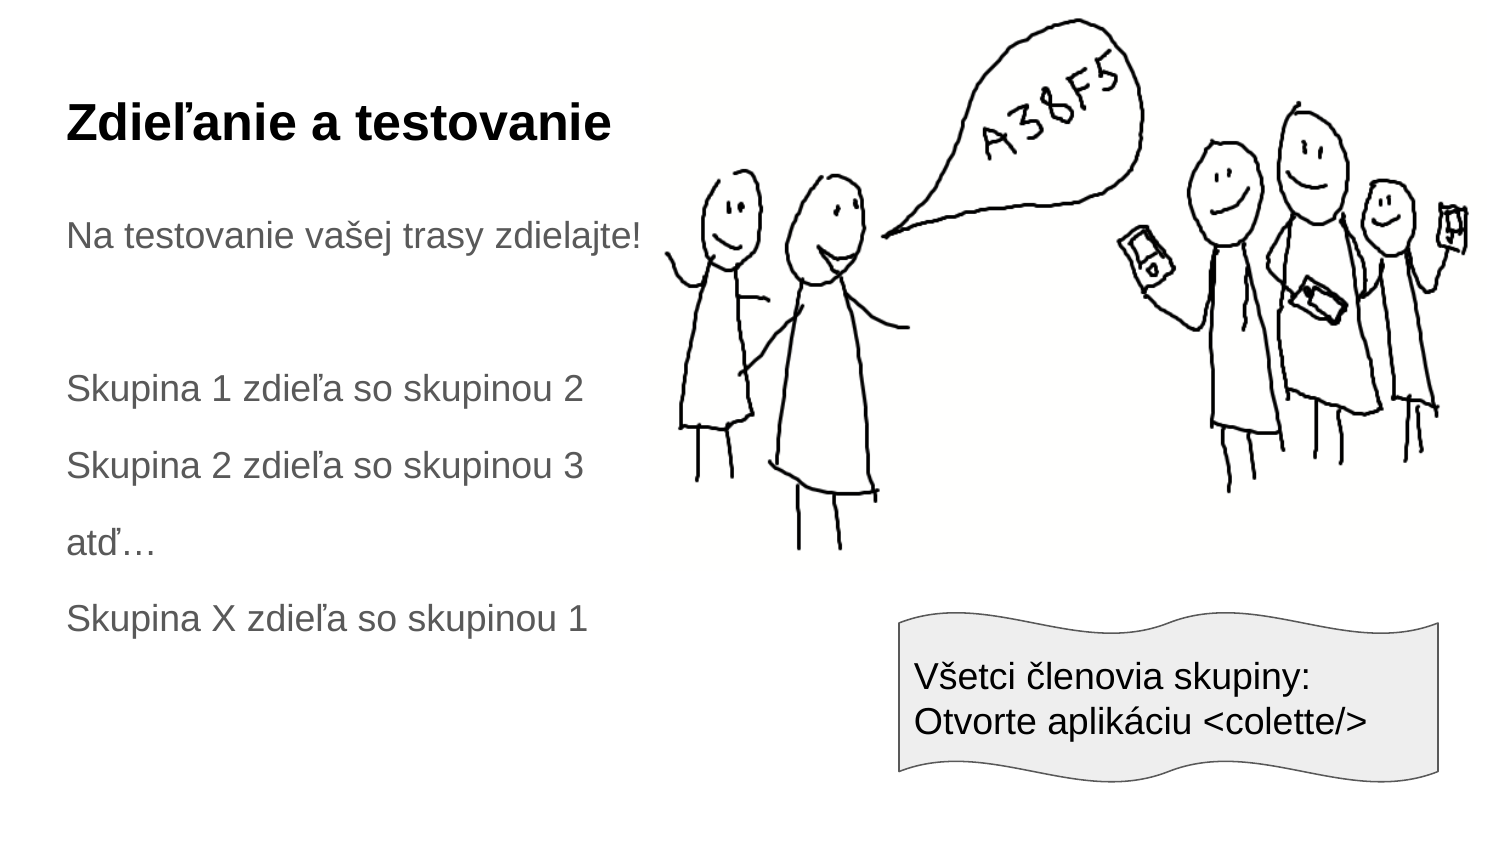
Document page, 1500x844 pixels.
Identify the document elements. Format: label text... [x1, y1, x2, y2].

text_box Všetci členovia skupiny: Otvorte aplikáciu <colette/> [898, 612, 1438, 782]
picture [649, 10, 1487, 571]
title Zdieľanie a testovanie [51, 72, 649, 167]
list Na testovanie vašej trasy zdielajte! Skupina 1 zdieľa so skupinou 2 Skupina 2 zdieľa so skupinou 3 atď… Skupina X zdieľa so skupinou 1 [51, 189, 1449, 750]
